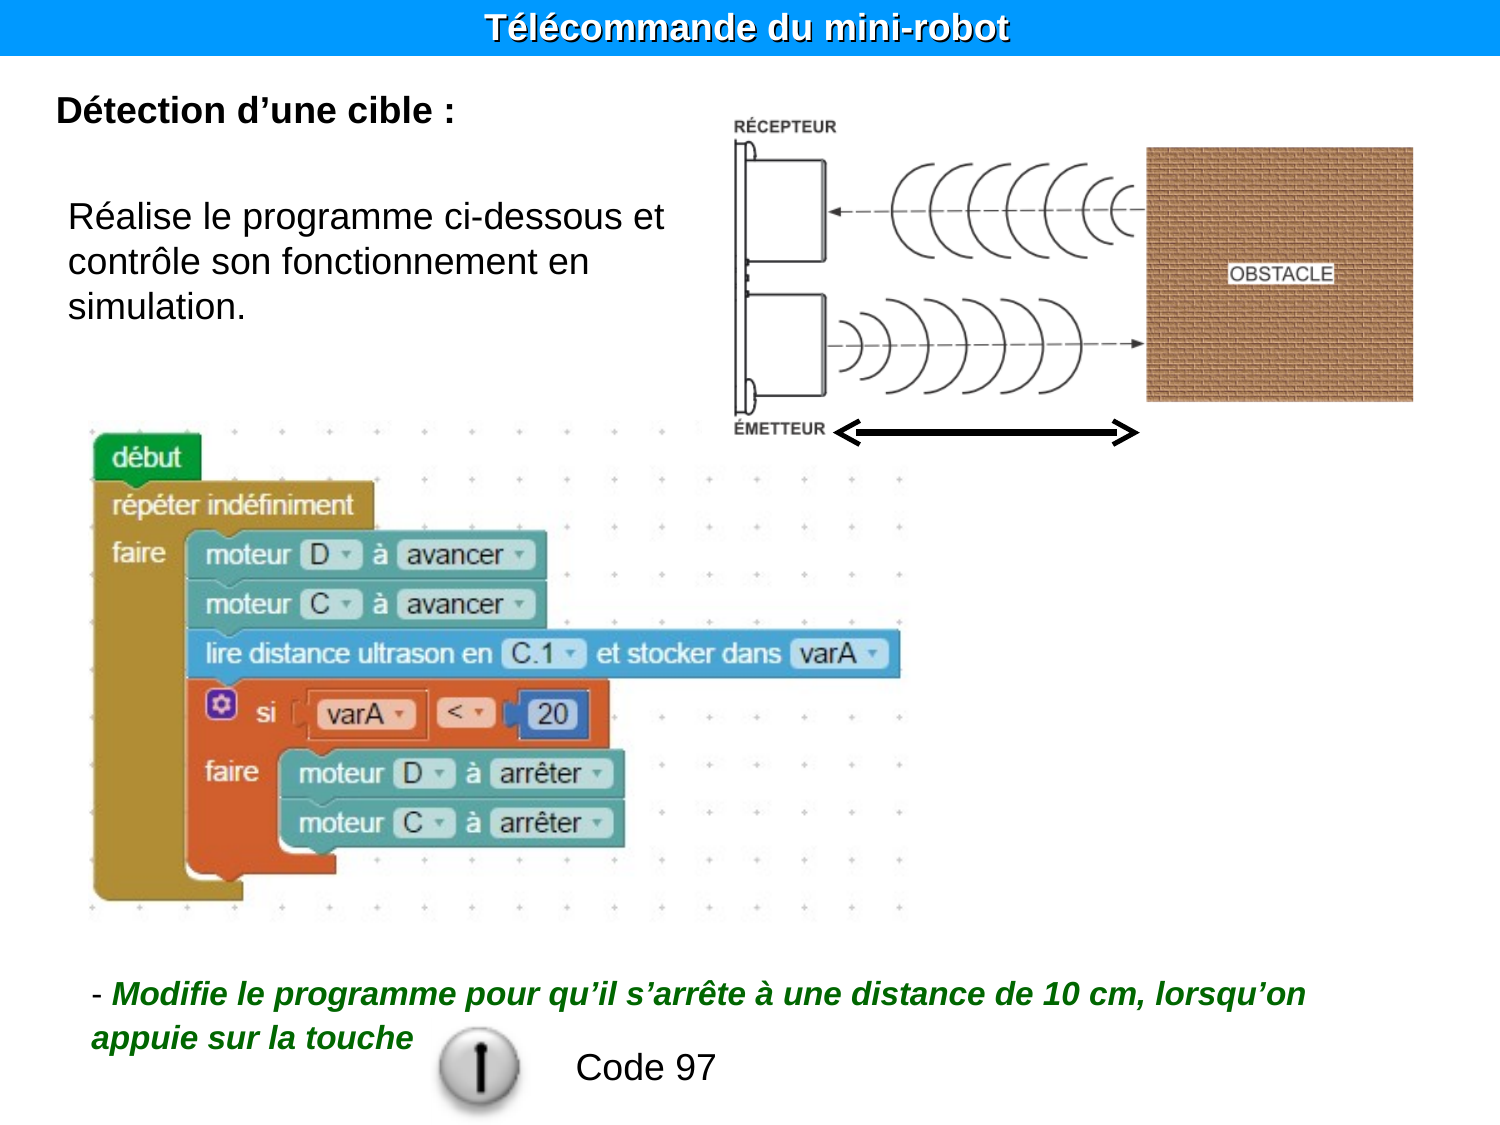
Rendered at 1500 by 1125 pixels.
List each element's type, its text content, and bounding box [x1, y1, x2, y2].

picture [88, 101, 1432, 928]
text_box Télécommande du mini-robot [0, 0, 1500, 56]
text_box - Modifie le programme pour qu’il s’arrête à une distance de 10 cm, lorsqu’on appuie sur la touche [76, 964, 1371, 1065]
text_box Code 97 [560, 1034, 892, 1096]
text_box Détection d’une cible : [41, 78, 1459, 139]
picture [430, 1018, 533, 1125]
text_box Réalise le programme ci-dessous et contrôle son fonctionnement en simulation. [53, 184, 691, 336]
